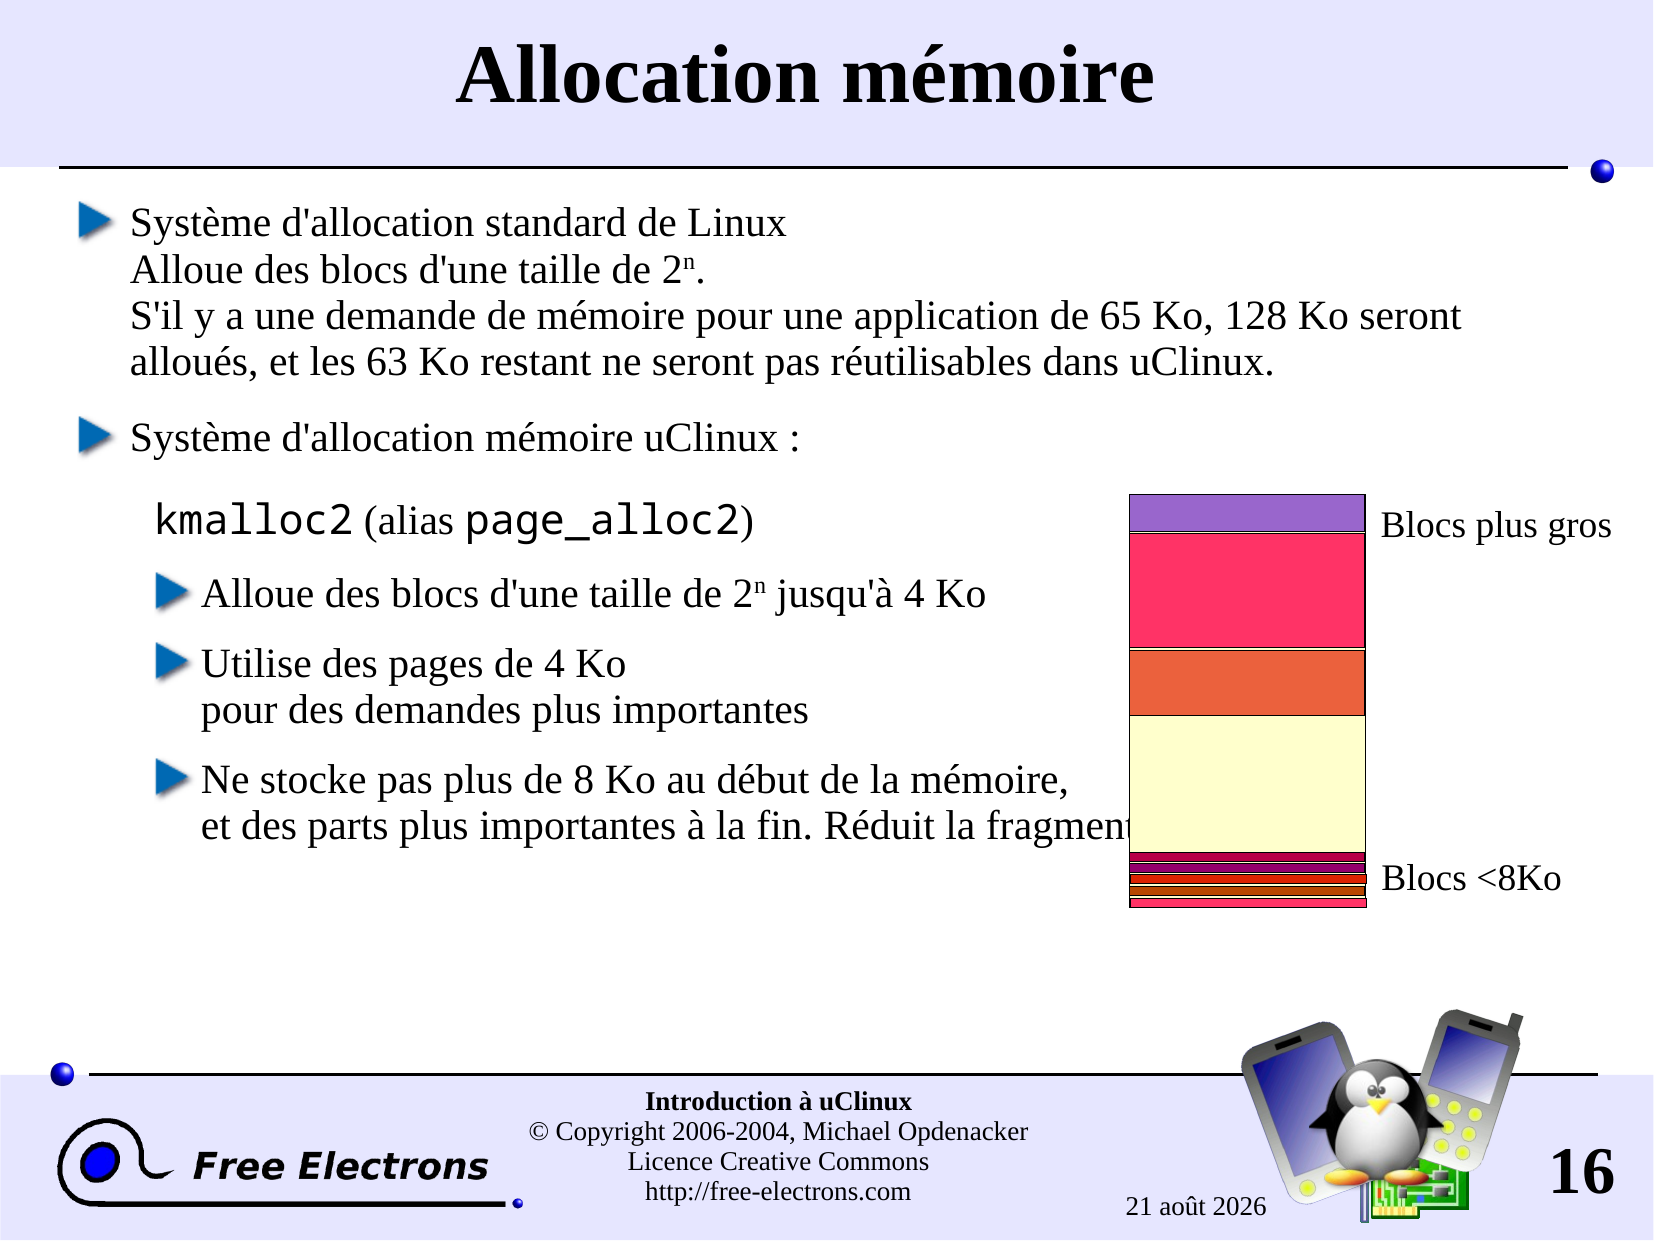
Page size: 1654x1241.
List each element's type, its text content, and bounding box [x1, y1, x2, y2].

picture [1225, 992, 1538, 1241]
picture [50, 1107, 527, 1216]
text_box Blocs <8Ko [1381, 856, 1582, 909]
text_box [1129, 494, 1367, 908]
list Système d'allocation standard de Linux Alloue des blocs d'une taille de 2n. S'il y a une demande de mémoire pour une application de 65 Ko, 128 Ko seront alloués, et les 63 Ko restant ne seront pas réutilisables dans uClinux. Système d'allocation mémoire uClinux : kmalloc2 (alias page_alloc2) Alloue des blocs d'une taille de 2n jusqu'à 4 Ko Utilise des pages de 4 Ko pour des demandes plus importantes Ne stocke pas plus de 8 Ko au début de la mémoire, et des parts plus importantes à la fin. Réduit la fragmentation. [59, 199, 1472, 1038]
title Allocation mémoire [60, 20, 1551, 130]
text_box Blocs plus gros [1380, 503, 1613, 556]
